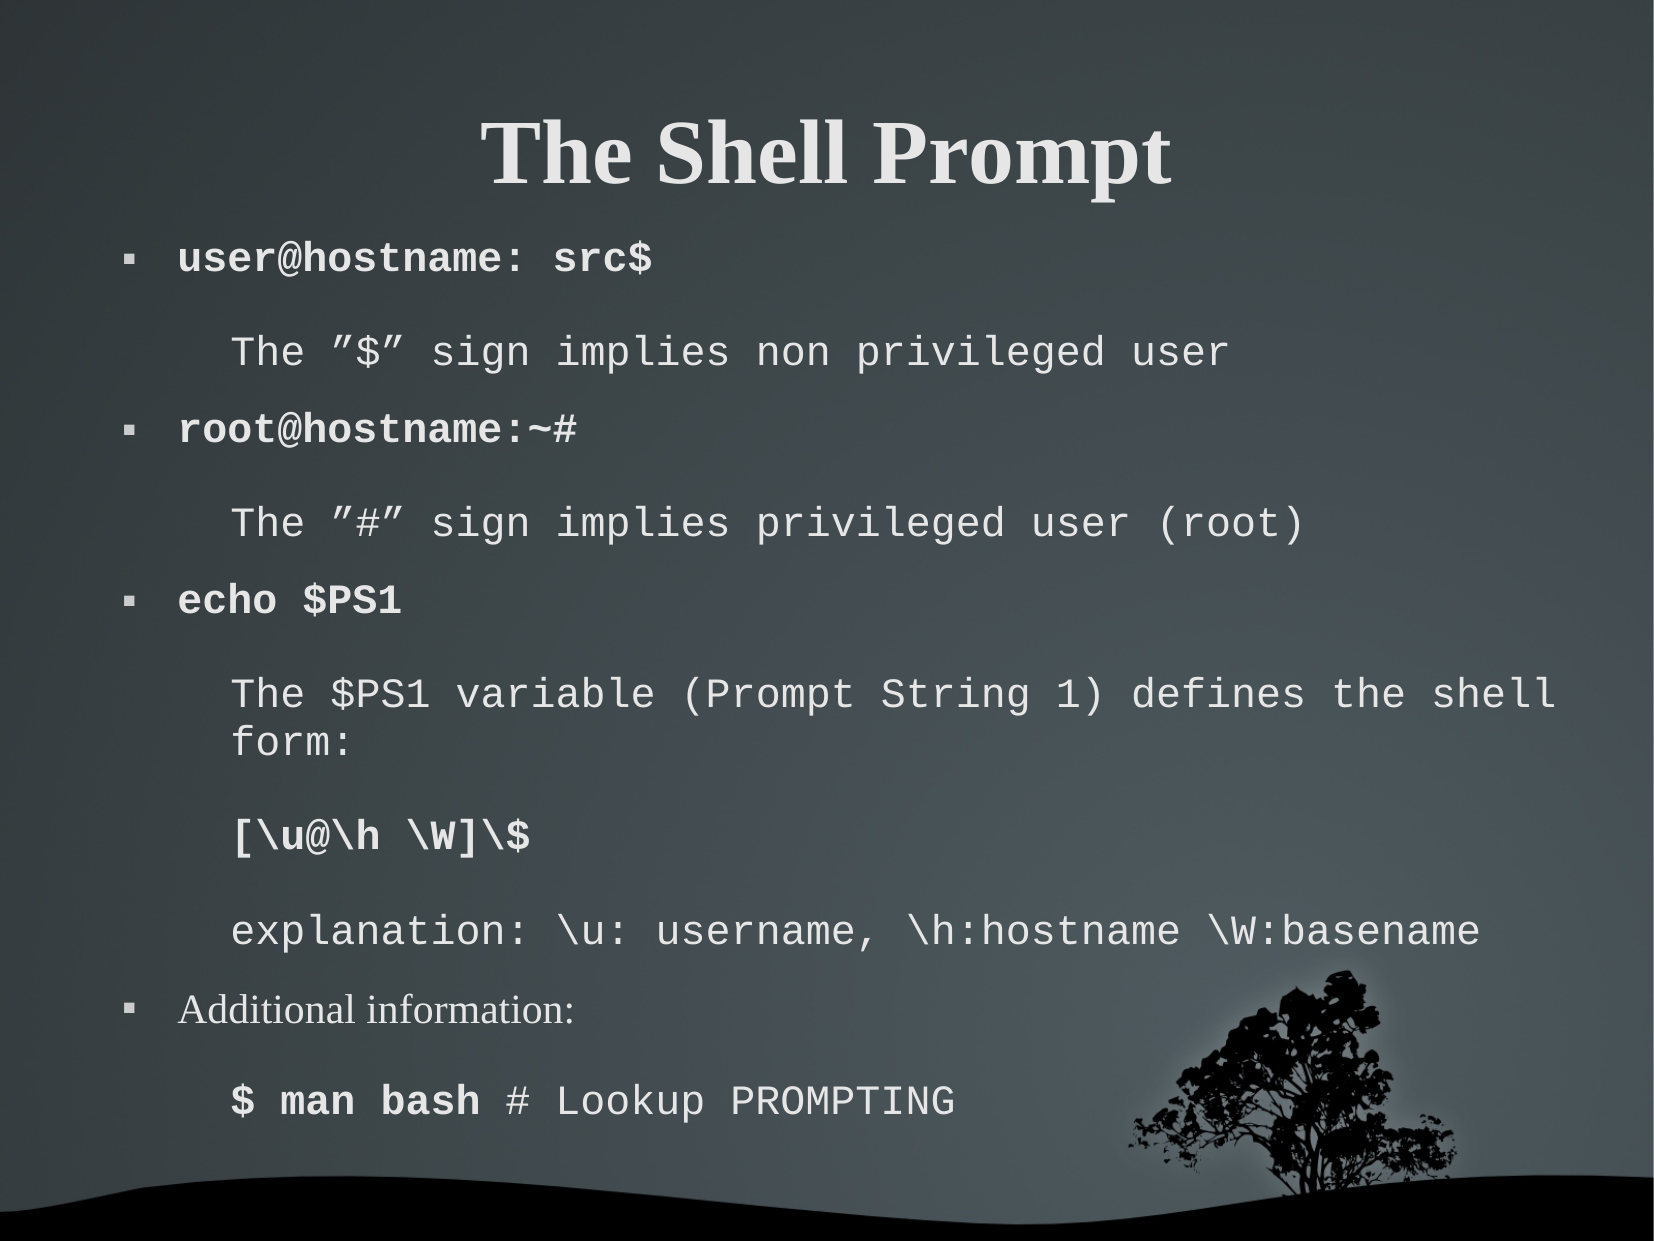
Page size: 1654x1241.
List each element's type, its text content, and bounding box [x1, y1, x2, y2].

title The Shell Prompt [82, 49, 1571, 257]
picture [0, 0, 1654, 1241]
list user@hostname: src$ The ”$” sign implies non privileged user root@hostname:~# The ”#” sign implies privileged user (root) echo $PS1 The $PS1 variable (Prompt String 1) defines the shell form: [\u@\h \W]\$ explanation: \u: username, \h:hostname \W:basename Additional information: $ man bash # Lookup PROMPTING [88, 236, 1577, 1216]
